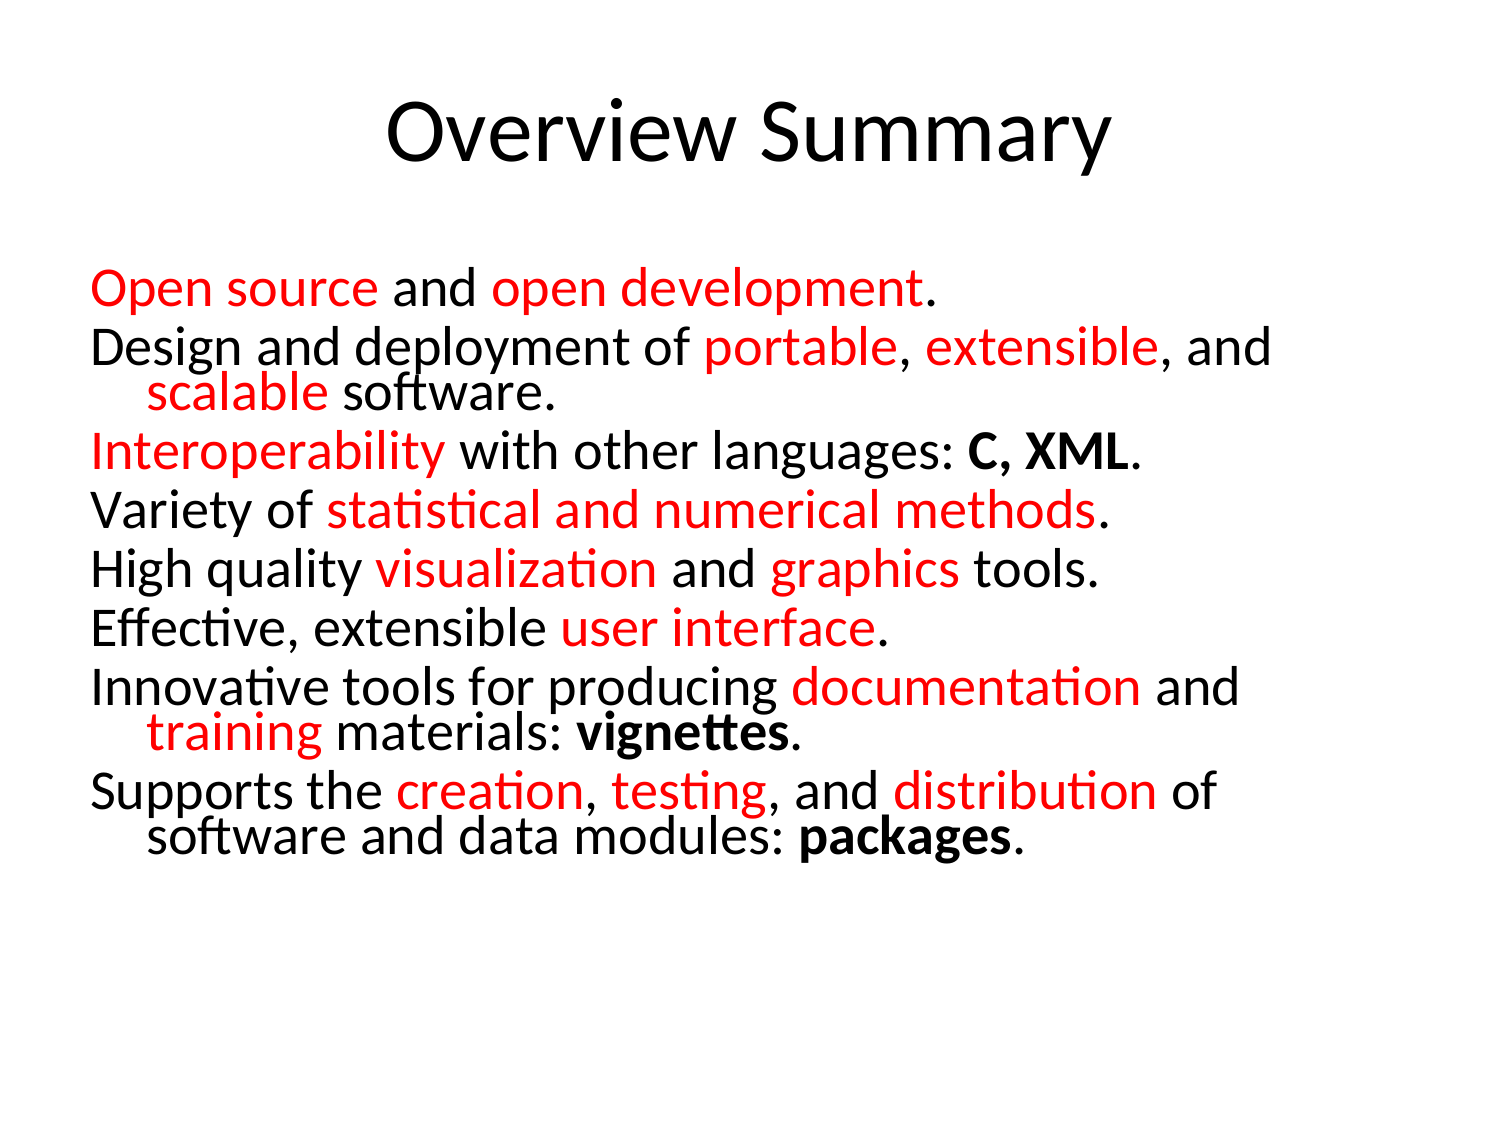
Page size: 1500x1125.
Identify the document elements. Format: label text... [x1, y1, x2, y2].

list Open source and open development. Design and deployment of portable, extensible, and scalable software. Interoperability with other languages: C, XML. Variety of statistical and numerical methods. High quality visualization and graphics tools. Effective, extensible user interface. Innovative tools for producing documentation and training materials: vignettes. Supports the creation, testing, and distribution of software and data modules: packages. [75, 262, 1426, 1038]
title Overview Summary [75, 45, 1426, 233]
